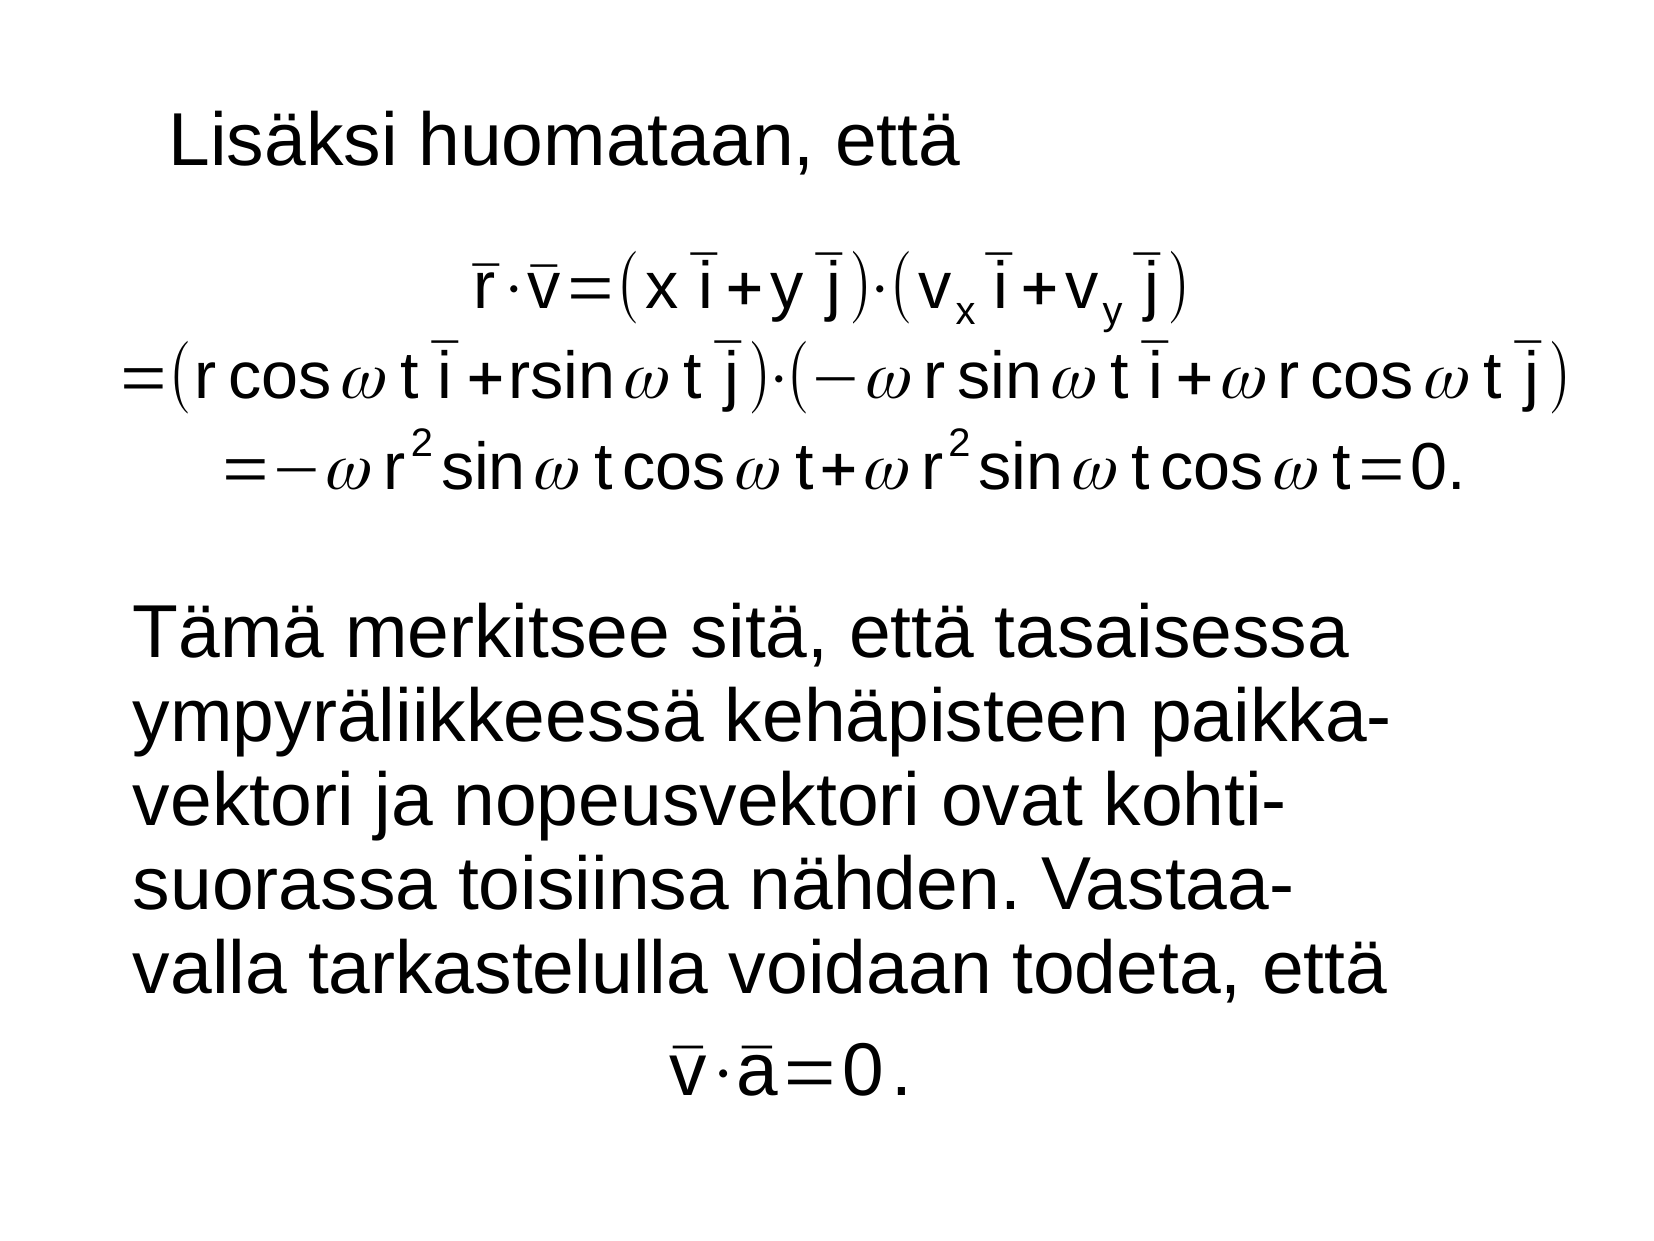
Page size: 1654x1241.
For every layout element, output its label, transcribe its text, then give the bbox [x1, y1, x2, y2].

text_box Lisäksi huomataan, että [153, 90, 997, 189]
chart [661, 1027, 919, 1112]
text_box Tämä merkitsee sitä, että tasaisessa ympyräliikkeessä kehäpisteen paikka-vektori ja nopeusvektori ovat kohti-suorassa toisiinsa nähden. Vastaa-valla tarkastelulla voidaan todeta, että [118, 582, 1418, 1018]
chart [82, 248, 1577, 504]
